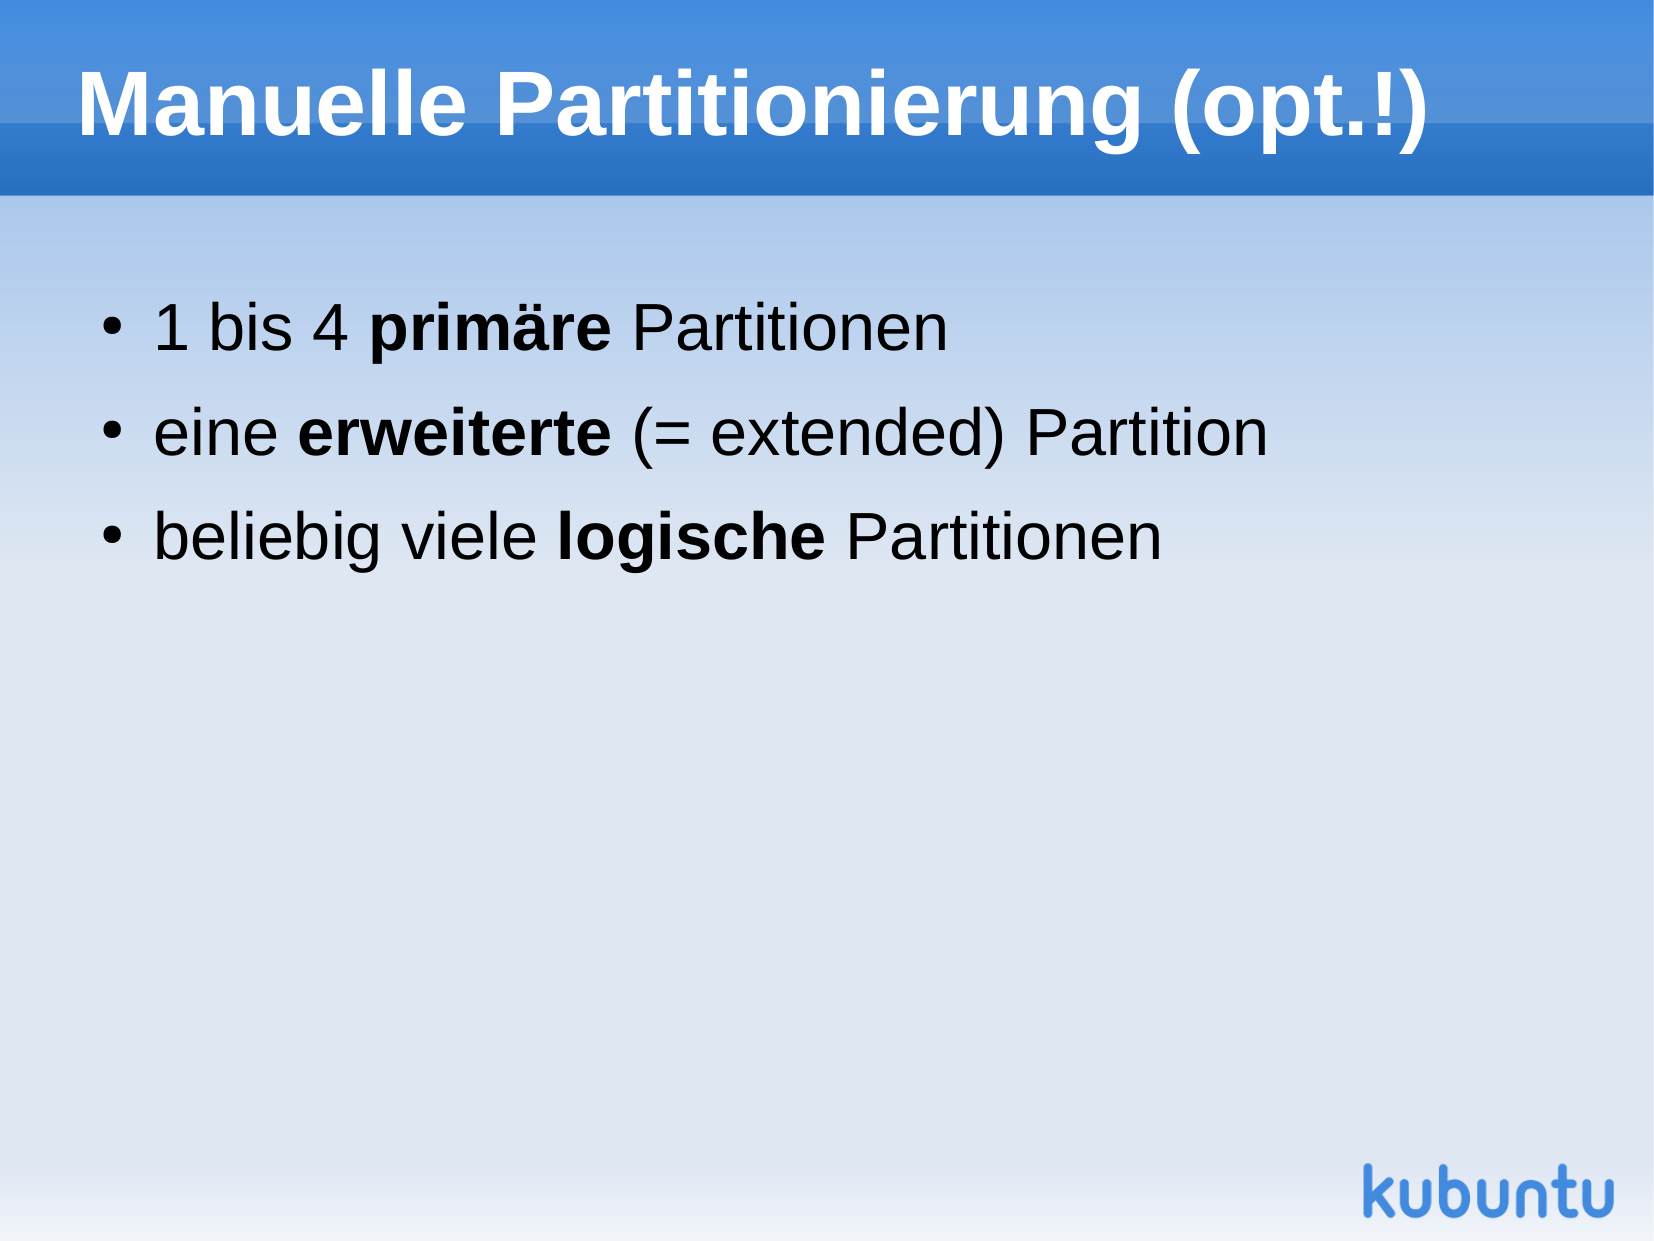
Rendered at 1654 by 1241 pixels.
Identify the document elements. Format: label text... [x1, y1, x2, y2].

title Manuelle Partitionierung (opt.!) [76, 7, 1565, 200]
picture [0, 0, 1654, 1241]
list 1 bis 4 primäre Partitionen eine erweiterte (= extended) Partition beliebig viele logische Partitionen [82, 290, 1571, 1094]
